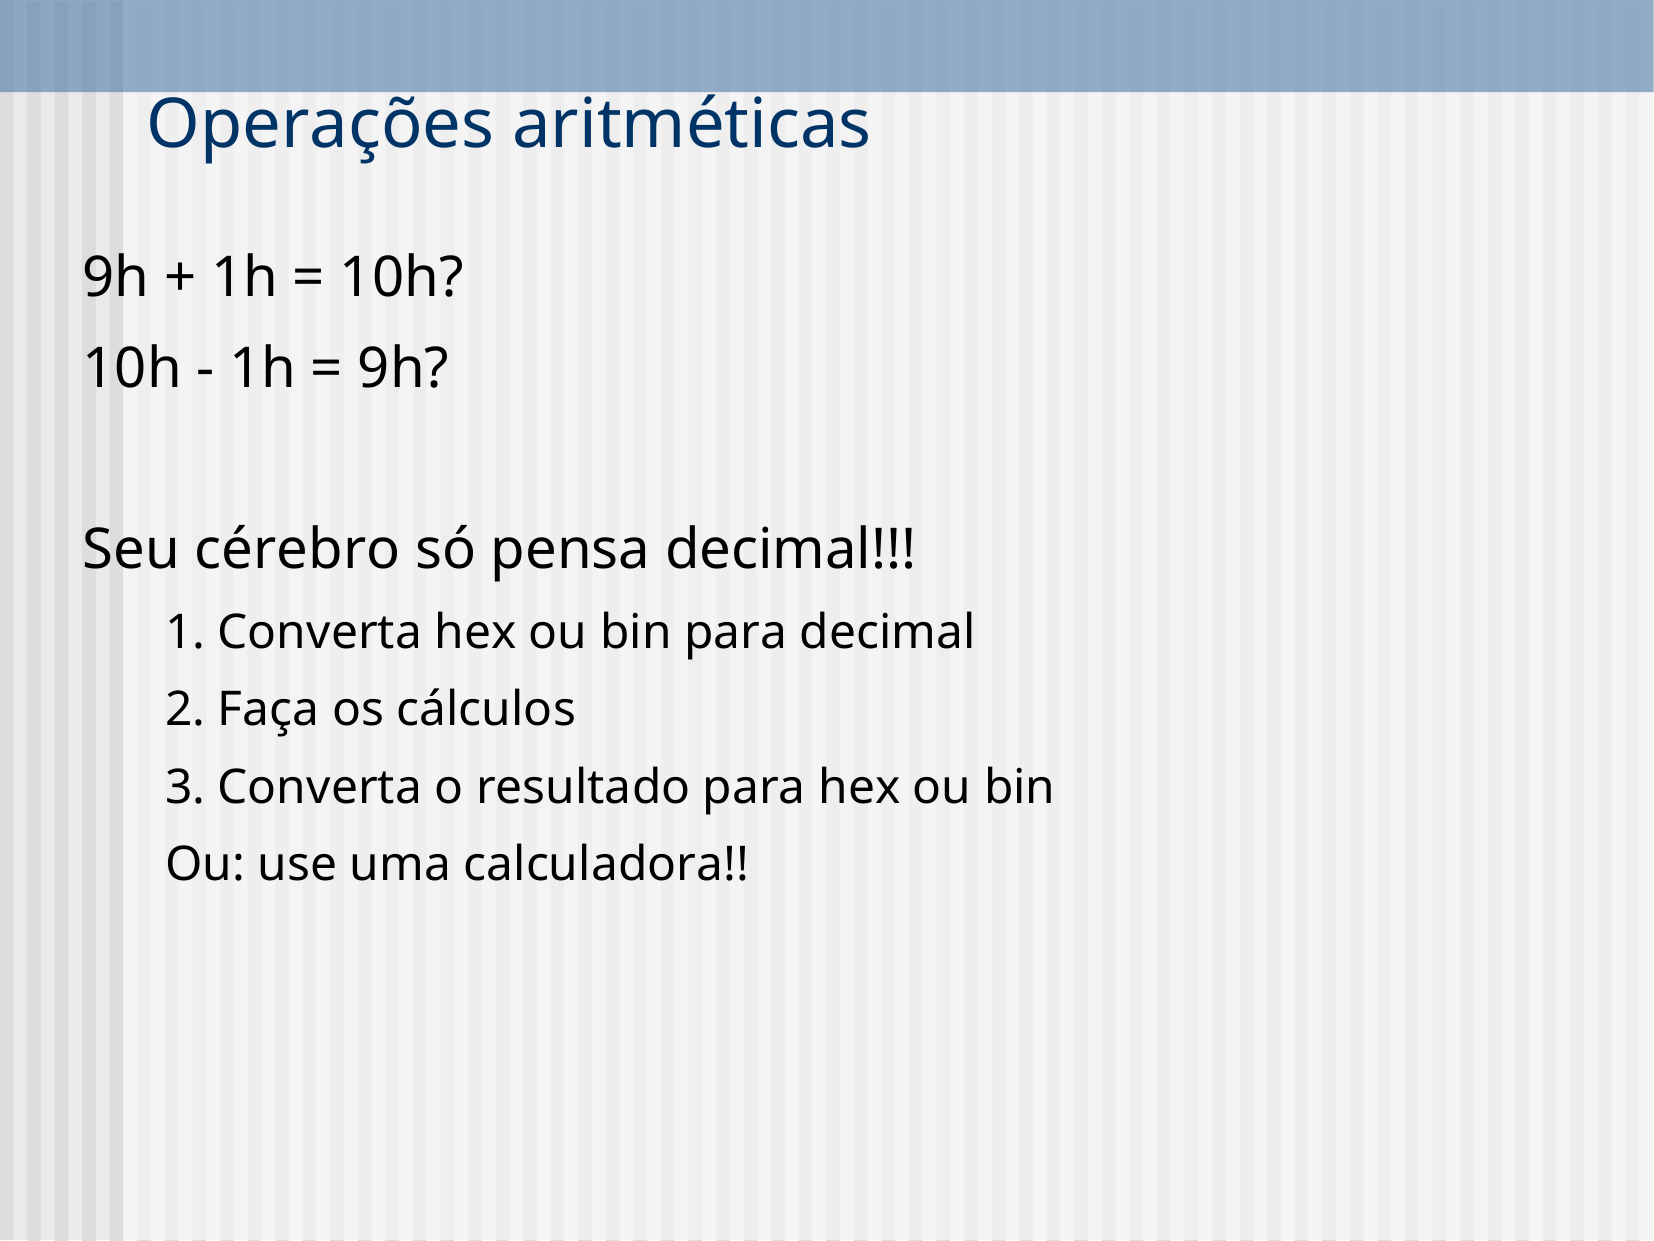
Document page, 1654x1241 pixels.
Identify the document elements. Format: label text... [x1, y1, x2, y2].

list 9h + 1h = 10h? 10h - 1h = 9h? Seu cérebro só pensa decimal!!! 1. Converta hex ou bin para decimal 2. Faça os cálculos 3. Converta o resultado para hex ou bin Ou: use uma calculadora!! [82, 236, 1571, 1094]
title Operações aritméticas [146, 36, 1536, 204]
